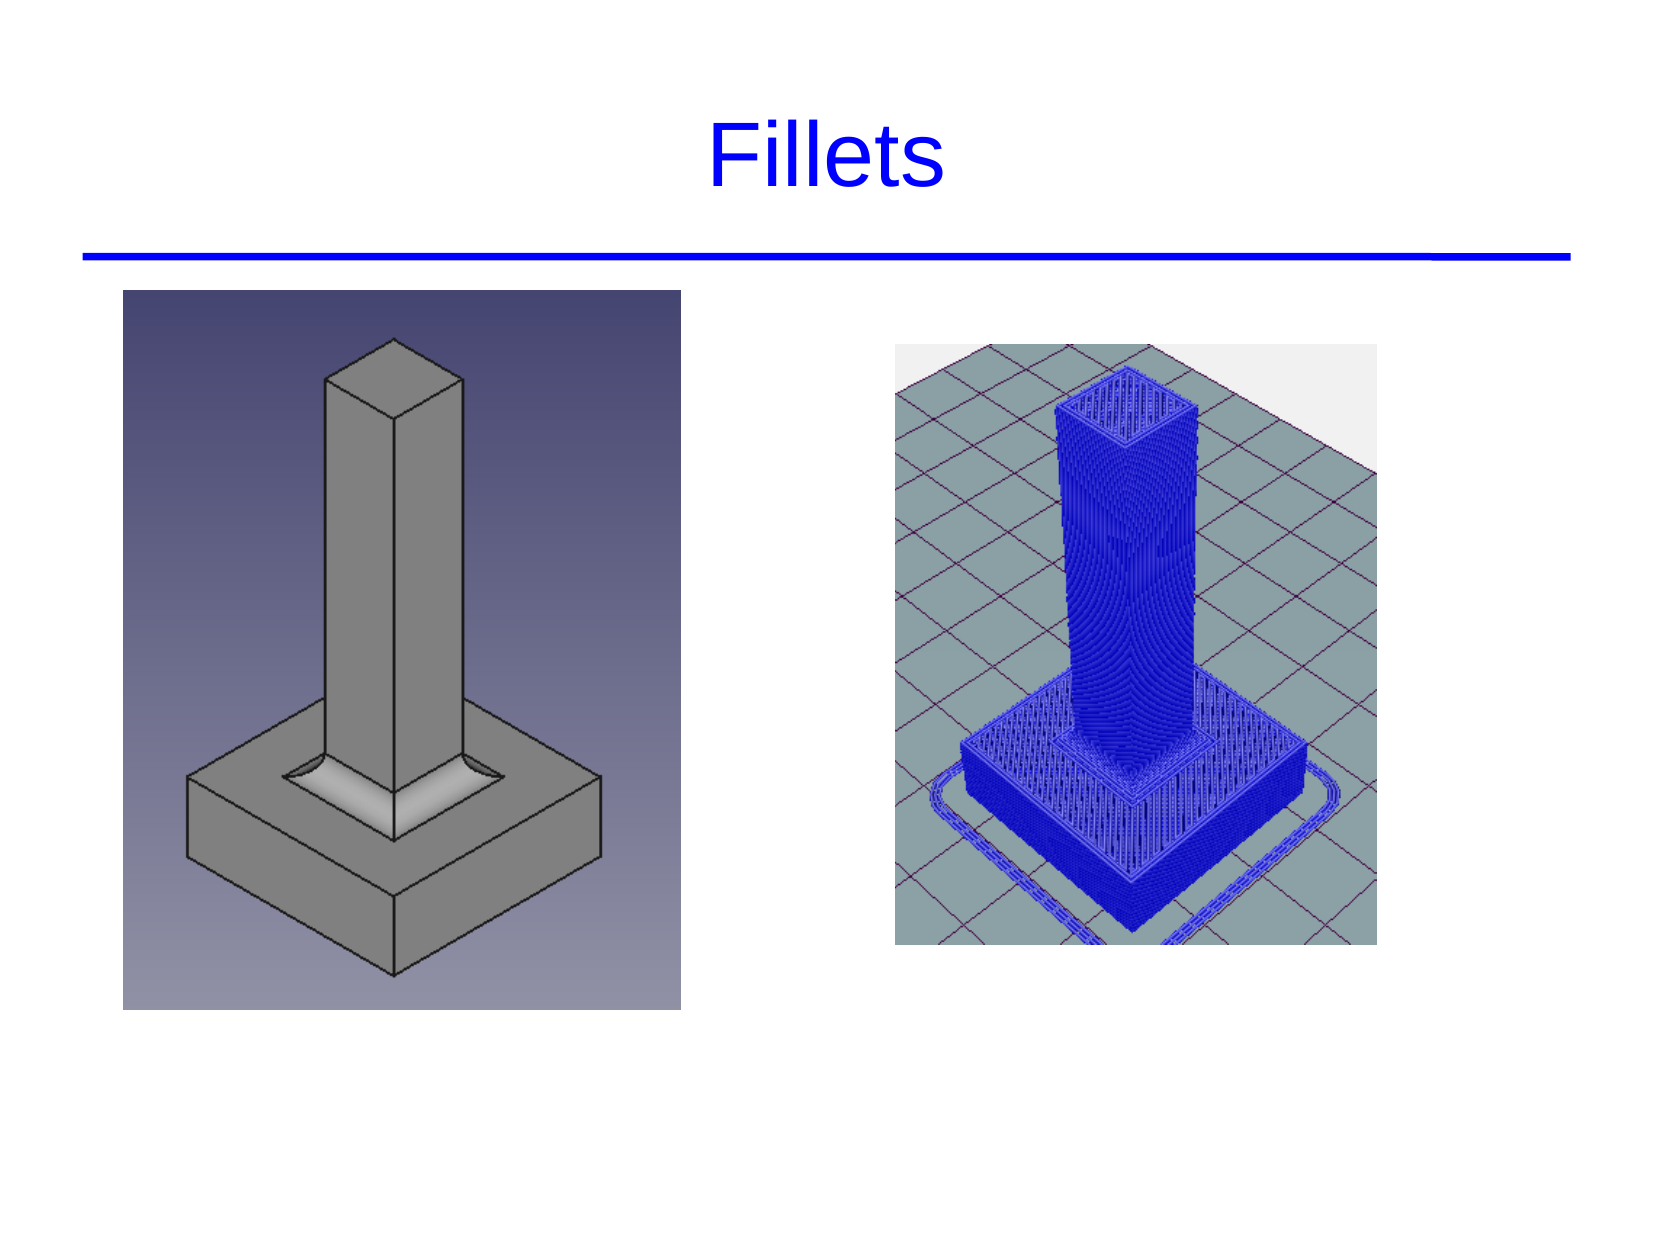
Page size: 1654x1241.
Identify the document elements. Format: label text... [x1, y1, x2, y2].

picture [895, 344, 1377, 945]
title Fillets [82, 49, 1571, 257]
picture [123, 290, 681, 1010]
